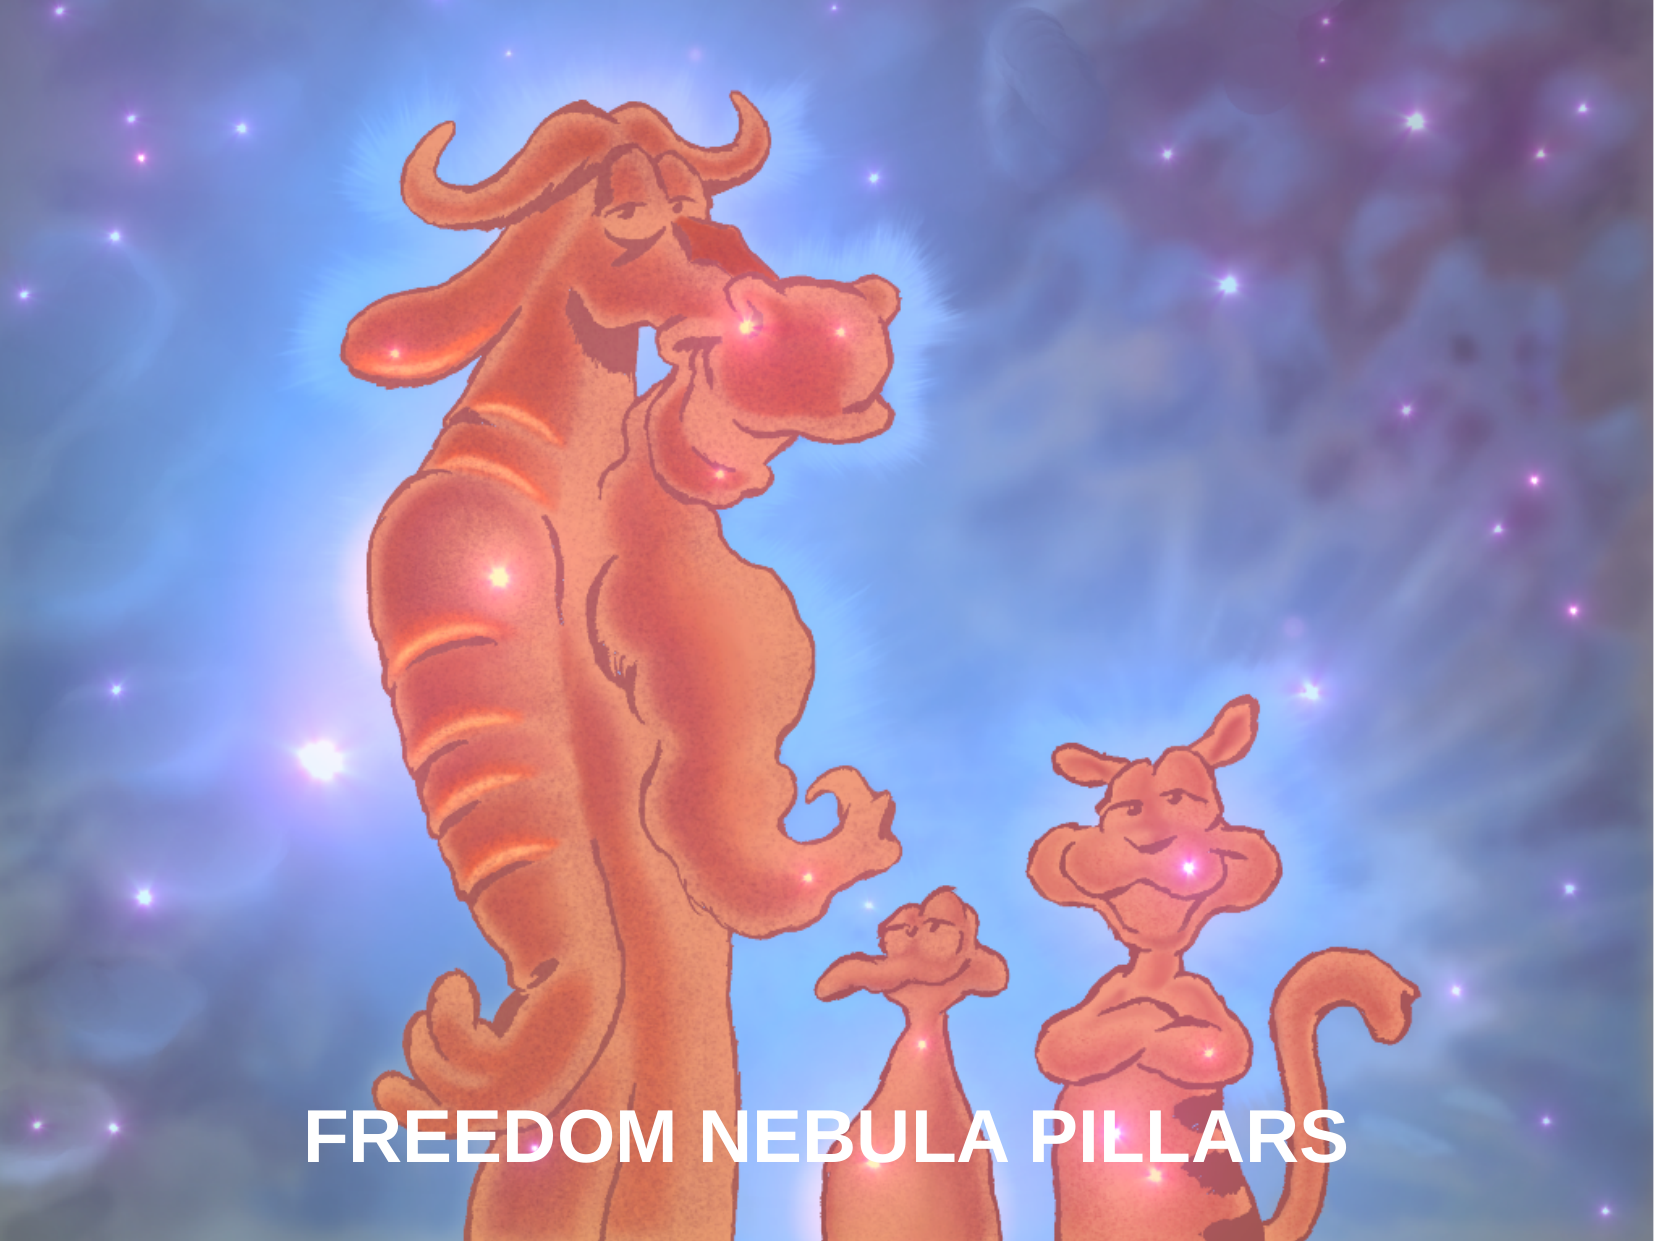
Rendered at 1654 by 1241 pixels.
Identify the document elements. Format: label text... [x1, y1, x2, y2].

title FREEDOM NEBULA PILLARS [82, 1033, 1571, 1241]
picture [0, 0, 1654, 1241]
